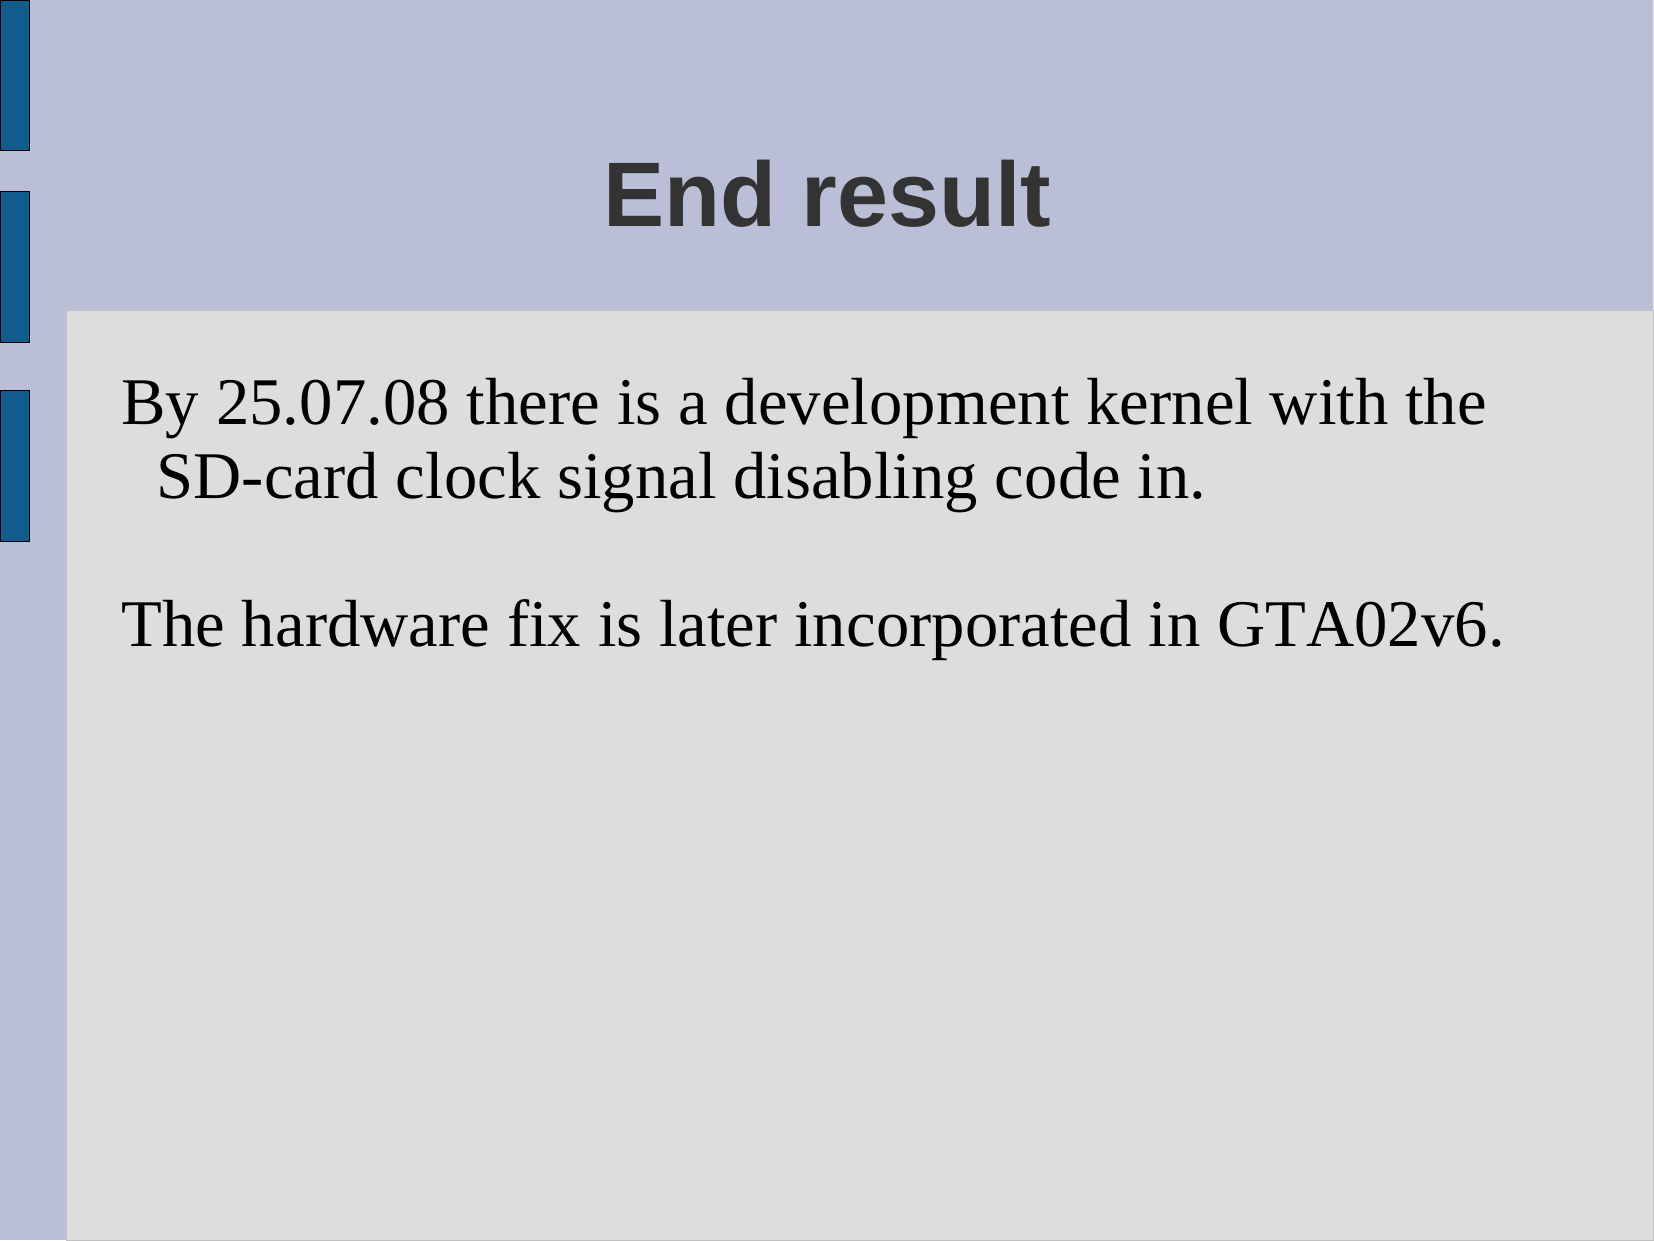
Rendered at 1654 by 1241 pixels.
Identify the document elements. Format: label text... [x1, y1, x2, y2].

subtitle By 25.07.08 there is a development kernel with the SD-card clock signal disabling code in. The hardware fix is later incorporated in GTA02v6. [121, 352, 1534, 1119]
title End result [121, 98, 1534, 291]
